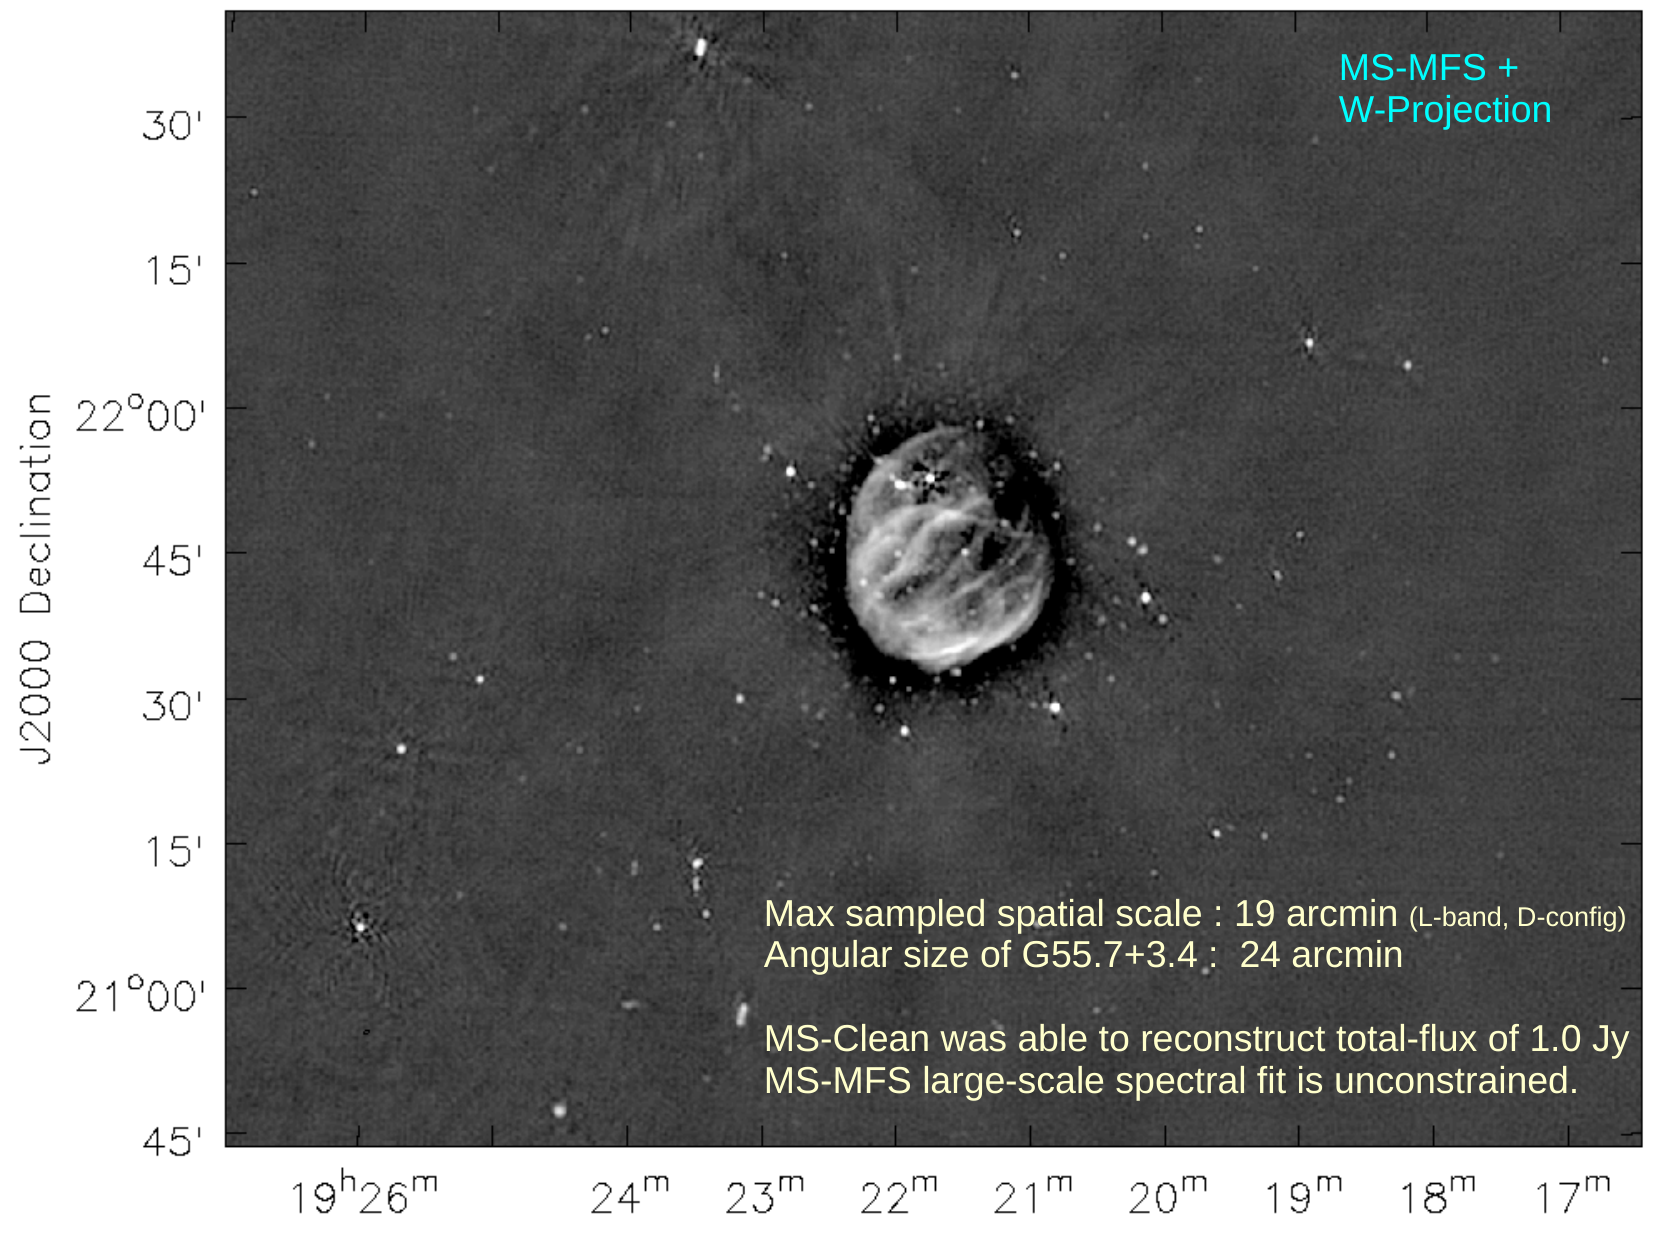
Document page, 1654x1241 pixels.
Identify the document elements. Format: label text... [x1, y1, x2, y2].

picture [0, 0, 1653, 1241]
text_box MS-MFS + W-Projection [1324, 39, 1637, 138]
text_box Max sampled spatial scale : 19 arcmin (L-band, D-config) Angular size of G55.7+3.4 : 24 arcmin MS-Clean was able to reconstruct total-flux of 1.0 Jy MS-MFS large-scale spectral fit is unconstrained. [749, 884, 1653, 1126]
